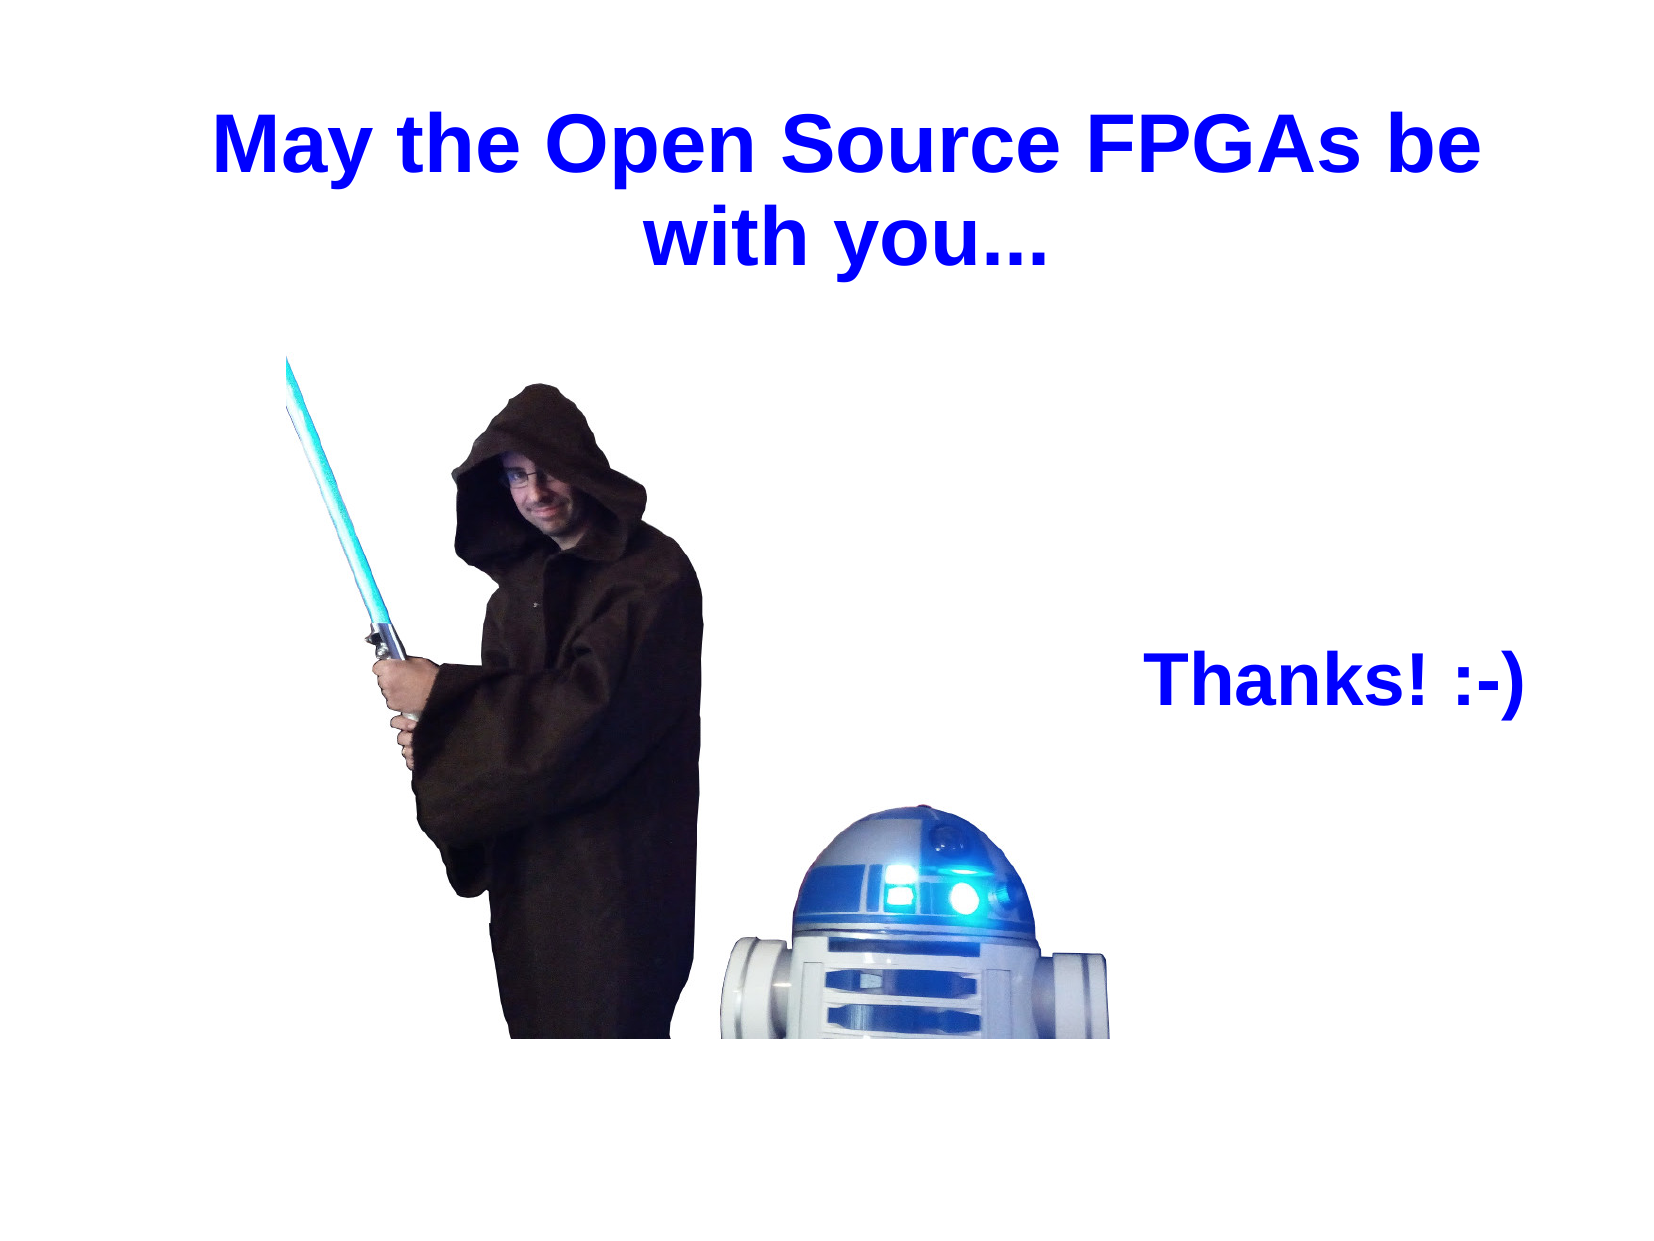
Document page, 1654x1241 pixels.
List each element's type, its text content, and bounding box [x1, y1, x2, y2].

picture [286, 329, 1141, 1039]
text_box May the Open Source FPGAs be with you... [150, 90, 1546, 316]
text_box Thanks! :-) [1095, 630, 1576, 729]
